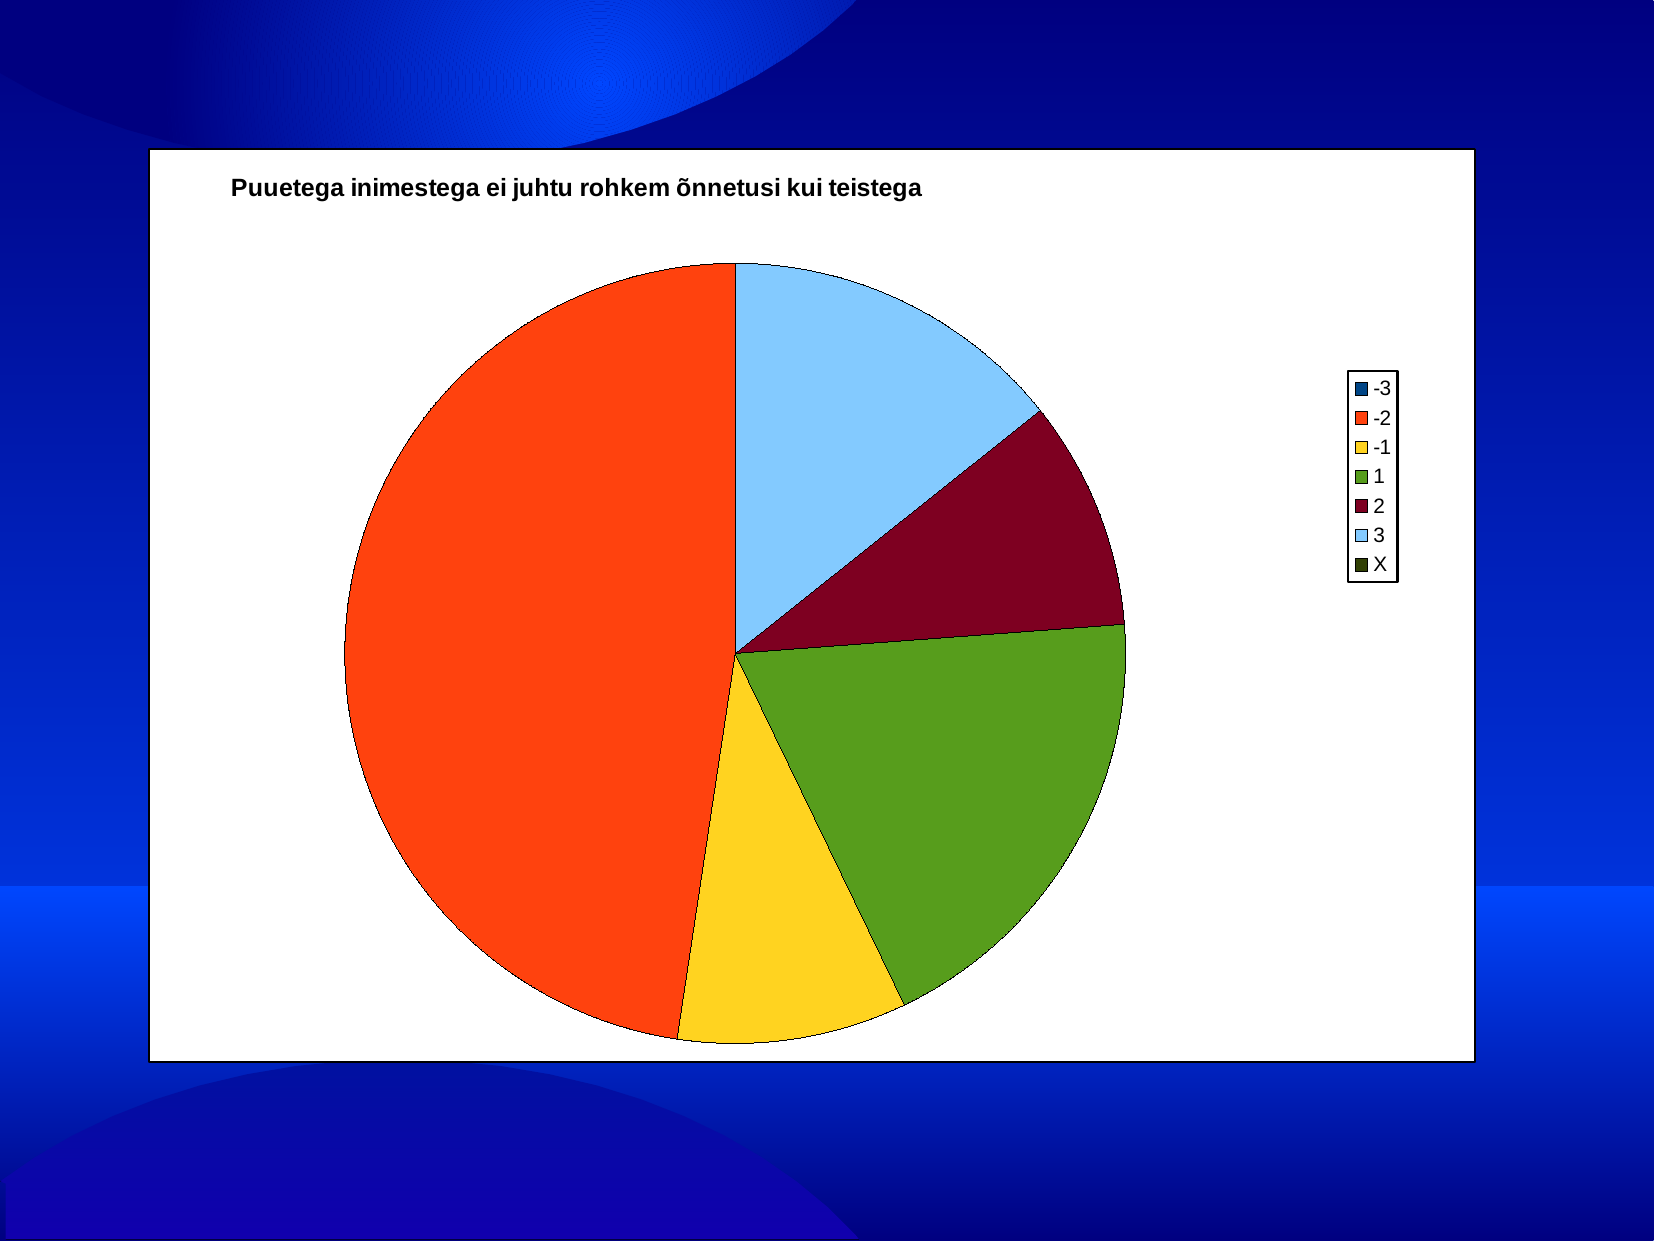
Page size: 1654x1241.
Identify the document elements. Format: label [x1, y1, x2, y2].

chart [147, 147, 1477, 1063]
